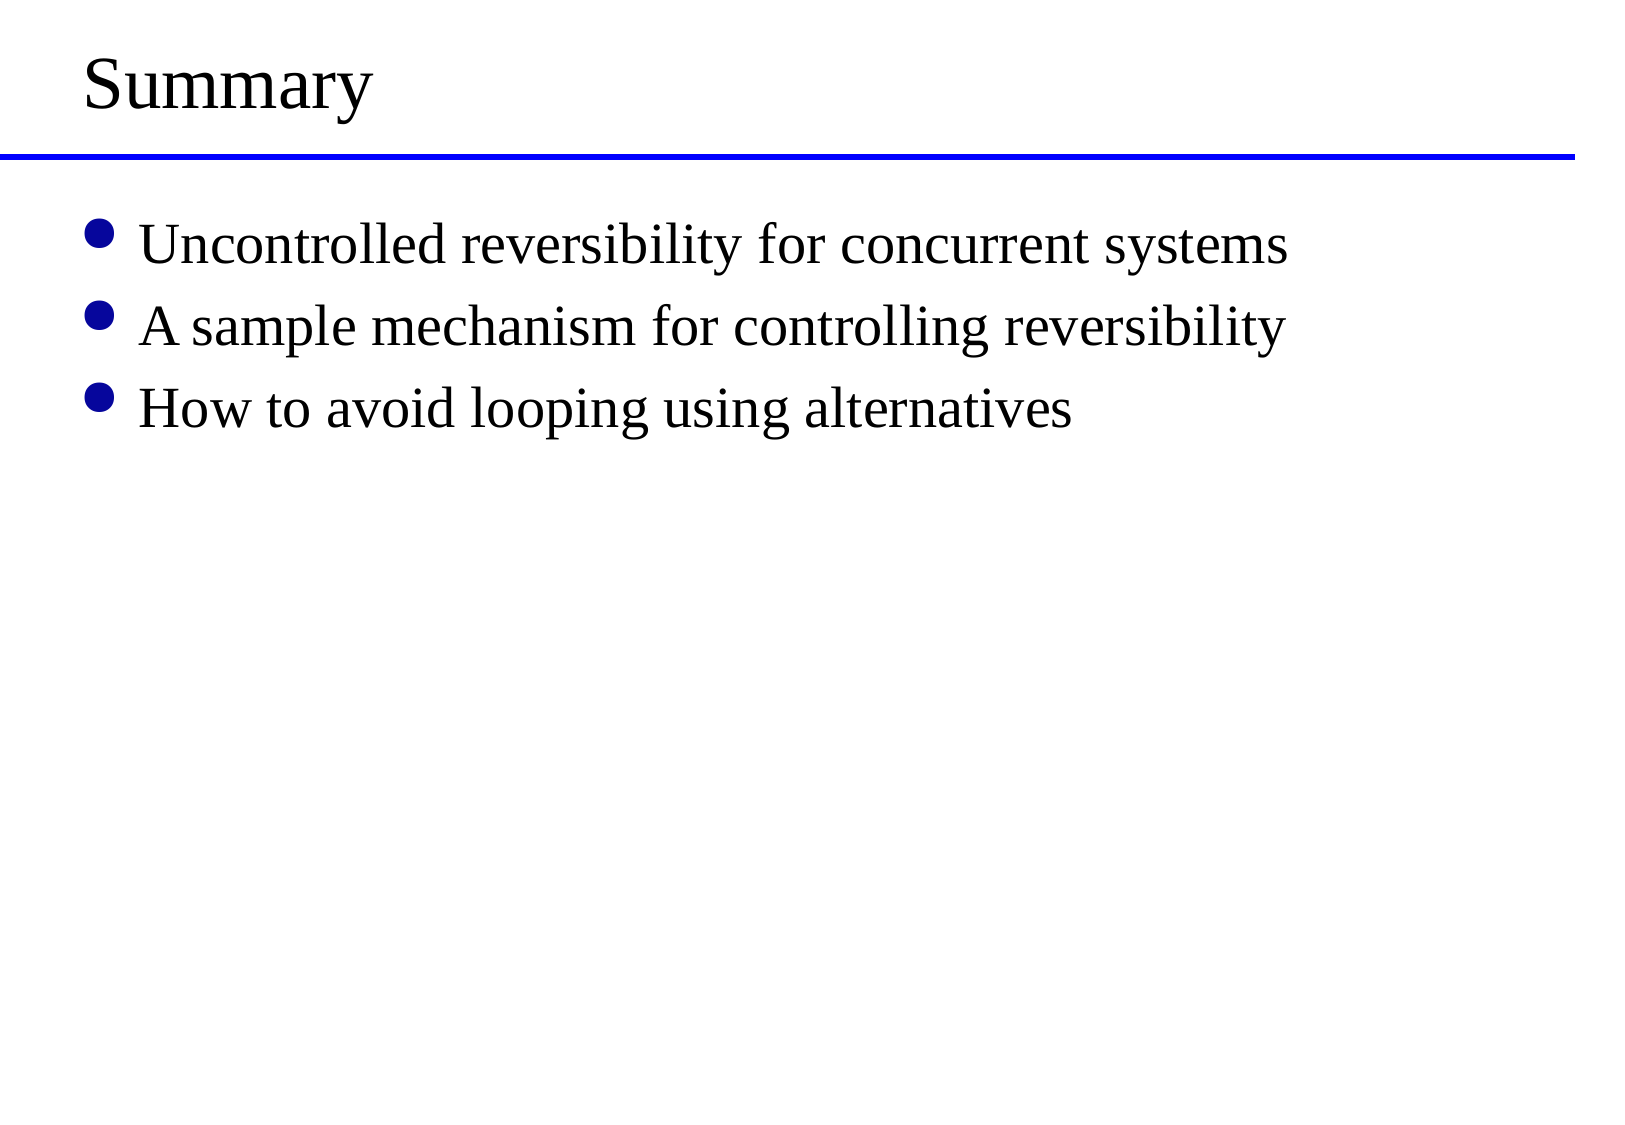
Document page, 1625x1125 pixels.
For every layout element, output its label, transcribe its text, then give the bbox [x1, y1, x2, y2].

title Summary [67, 27, 1544, 131]
list Uncontrolled reversibility for concurrent systems A sample mechanism for controlling reversibility How to avoid looping using alternatives [67, 198, 1478, 1061]
